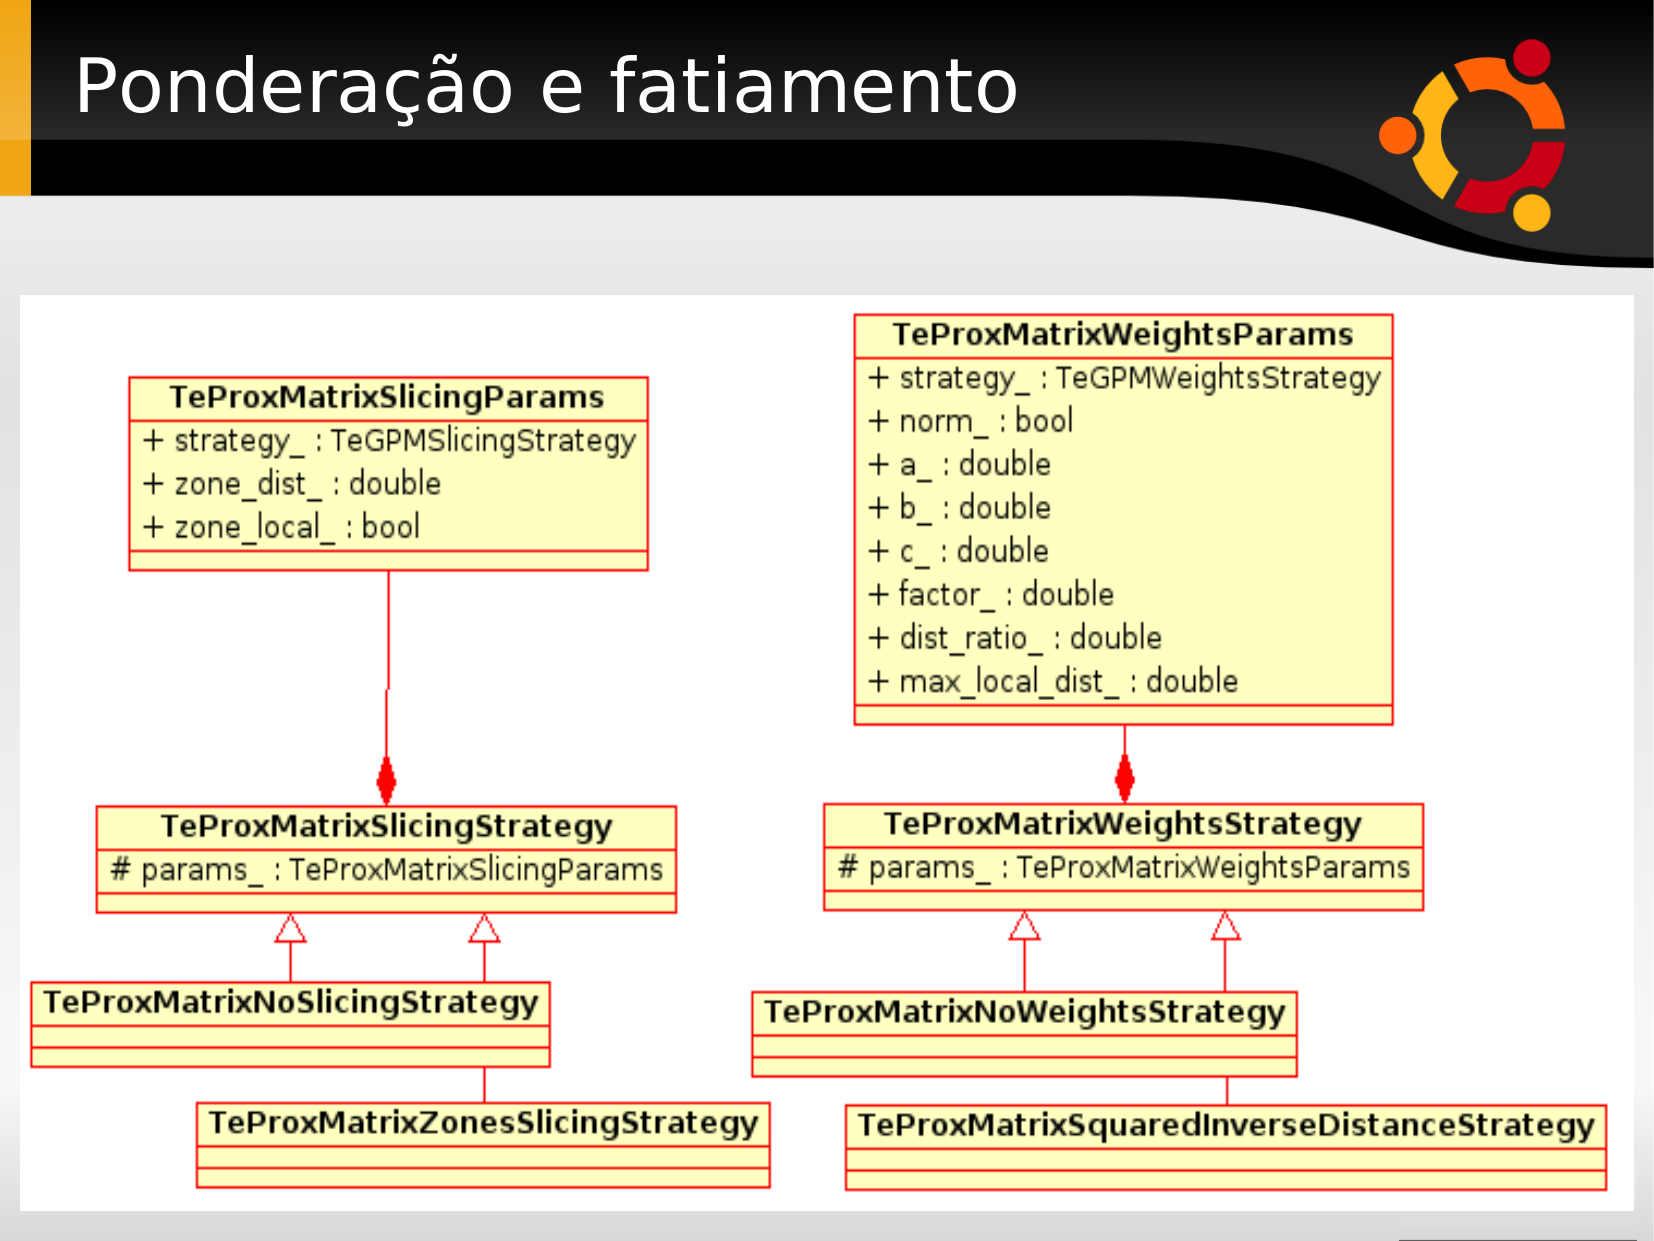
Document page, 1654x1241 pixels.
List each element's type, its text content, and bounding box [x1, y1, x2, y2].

text_box Ponderação e fatiamento [59, 35, 1418, 138]
picture [0, 0, 1654, 1241]
